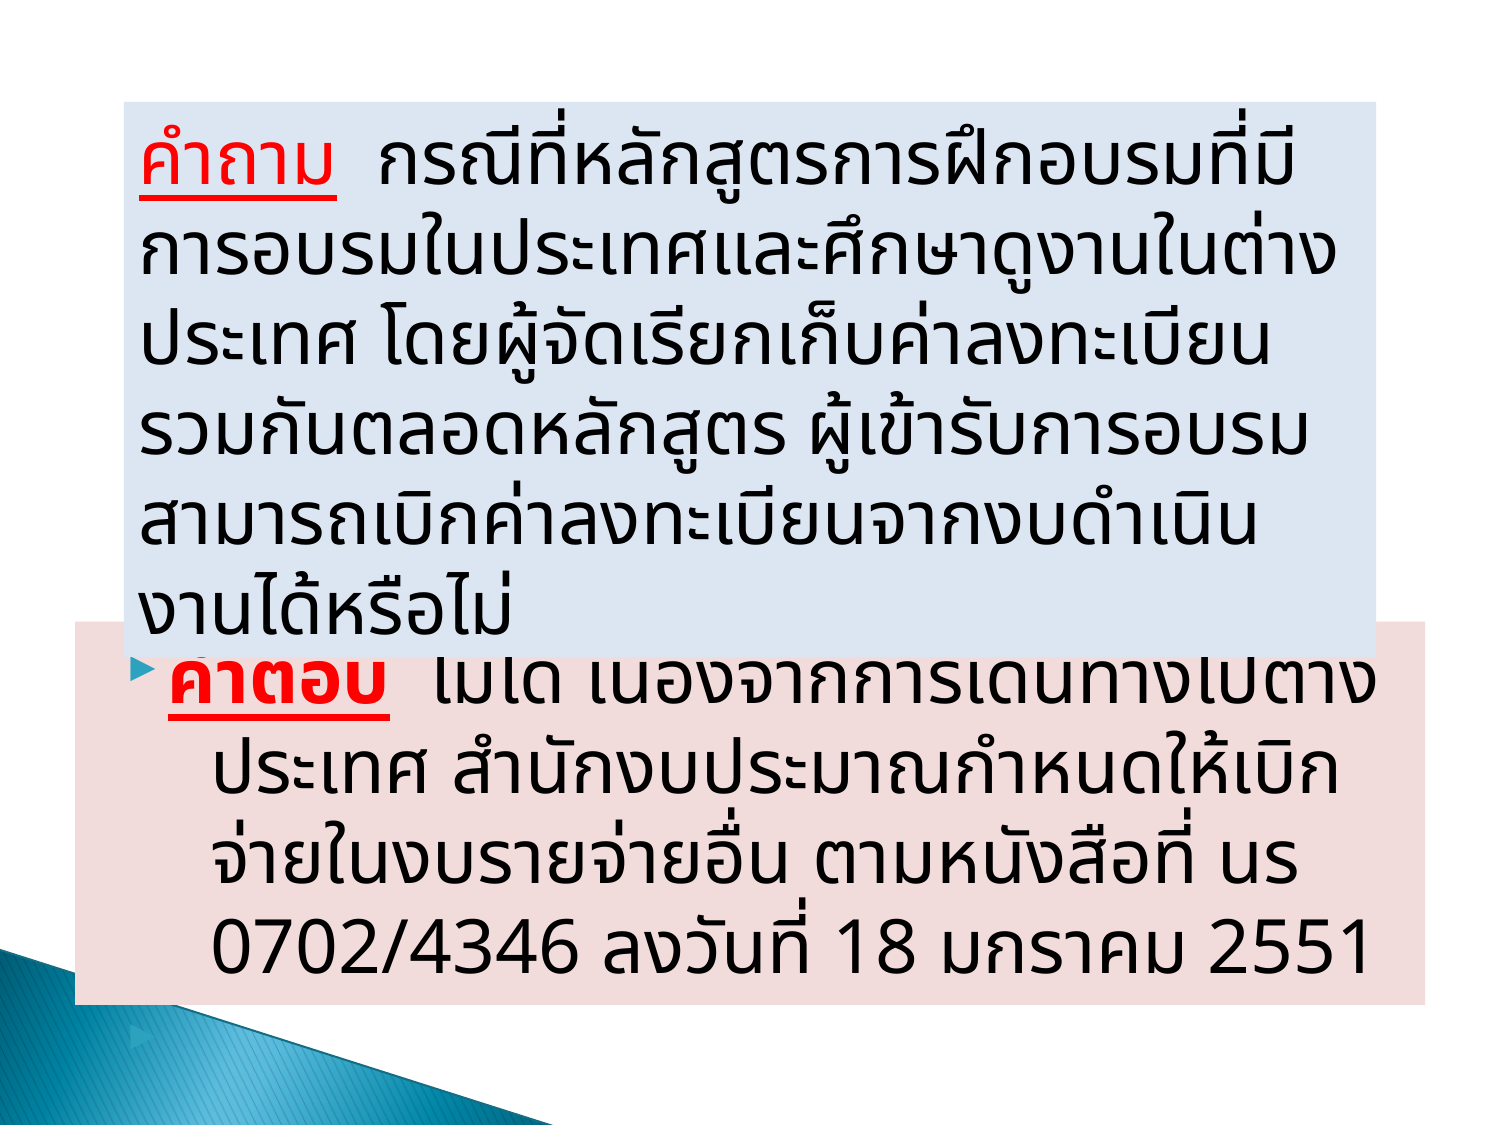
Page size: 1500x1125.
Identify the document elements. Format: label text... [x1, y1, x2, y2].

text_box คำถาม กรณีที่หลักสูตรการฝึกอบรมที่มีการอบรมในประเทศและศึกษาดูงานในต่างประเทศ โดยผู้จัดเรียกเก็บค่าลงทะเบียนรวมกันตลอดหลักสูตร ผู้เข้ารับการอบรมสามารถเบิกค่าลงทะเบียนจากงบดำเนินงานได้หรือไม่ [123, 101, 1377, 481]
list คำตอบ ไม่ได้ เนื่องจากการเดินทางไปต่างประเทศ สำนักงบประมาณกำหนดให้เบิกจ่ายในงบรายจ่ายอื่น ตามหนังสือที่ นร 0702/4346 ลงวันที่ 18 มกราคม 2551 [75, 621, 1426, 1005]
